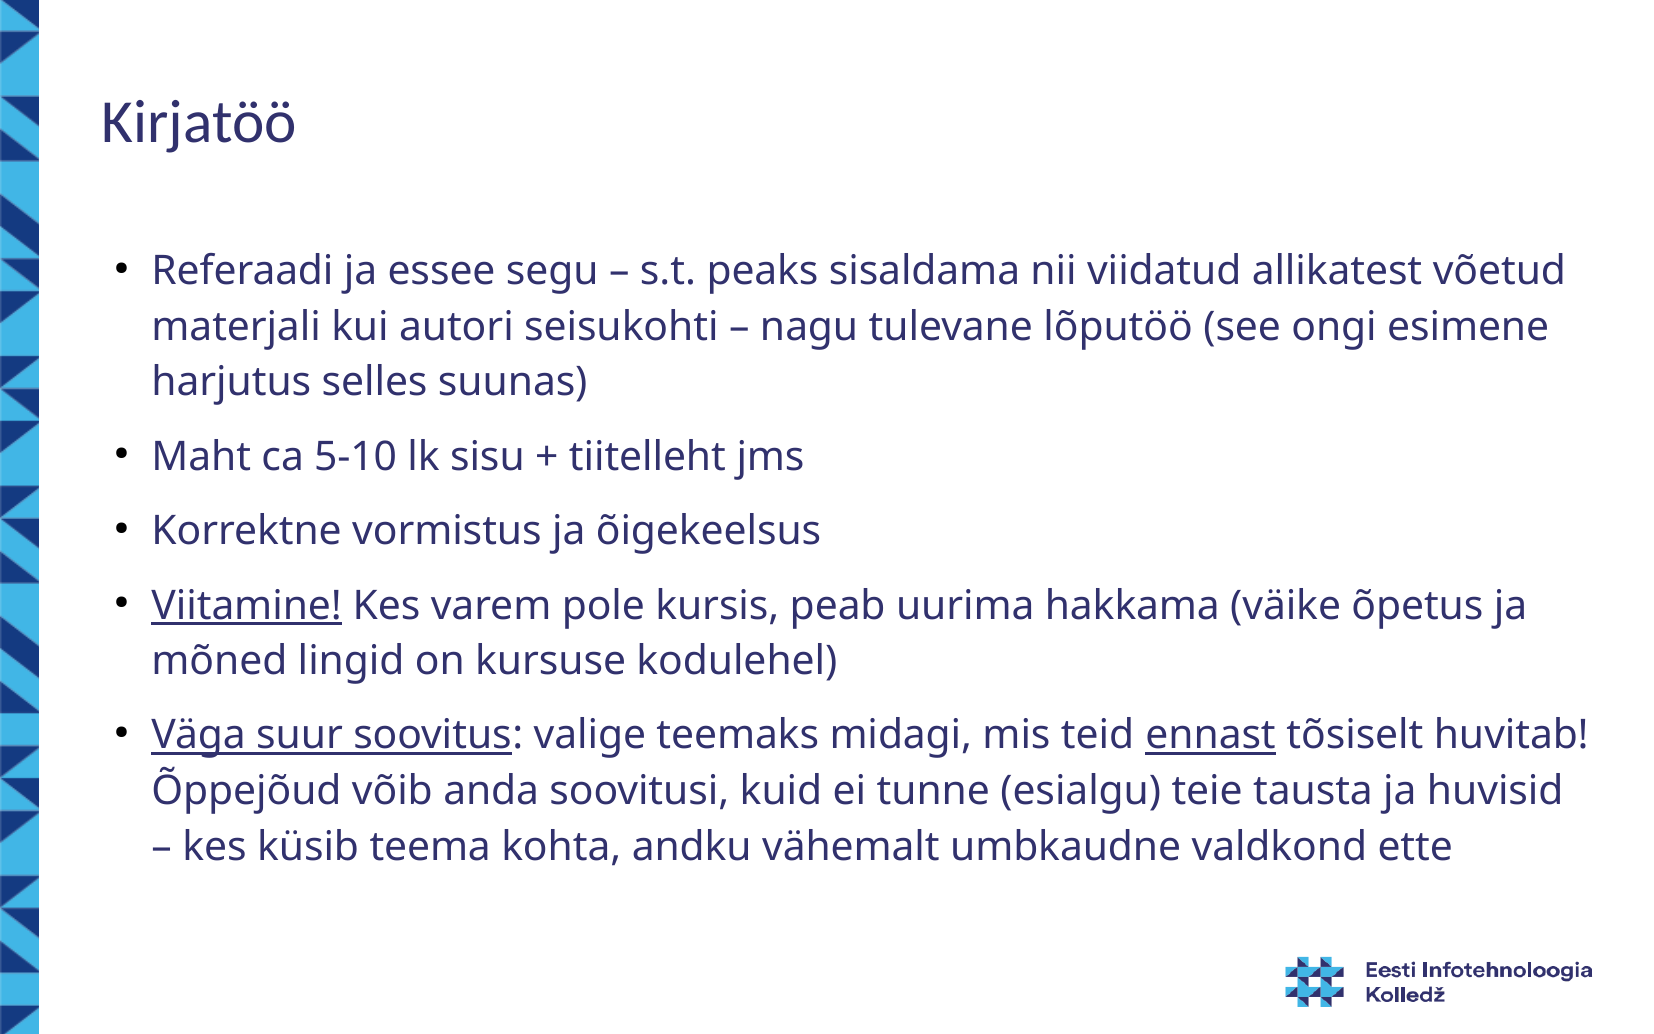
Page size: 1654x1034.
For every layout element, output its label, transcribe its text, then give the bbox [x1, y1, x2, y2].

list Referaadi ja essee segu – s.t. peaks sisaldama nii viidatud allikatest võetud materjali kui autori seisukohti – nagu tulevane lõputöö (see ongi esimene harjutus selles suunas) Maht ca 5-10 lk sisu + tiitelleht jms Korrektne vormistus ja õigekeelsus Viitamine! Kes varem pole kursis, peab uurima hakkama (väike õpetus ja mõned lingid on kursuse kodulehel) Väga suur soovitus: valige teemaks midagi, mis teid ennast tõsiselt huvitab! Õppejõud võib anda soovitusi, kuid ei tunne (esialgu) teie tausta ja huvisid – kes küsib teema kohta, andku vähemalt umbkaudne valdkond ette [101, 241, 1591, 924]
title Kirjatöö [101, 41, 1224, 214]
